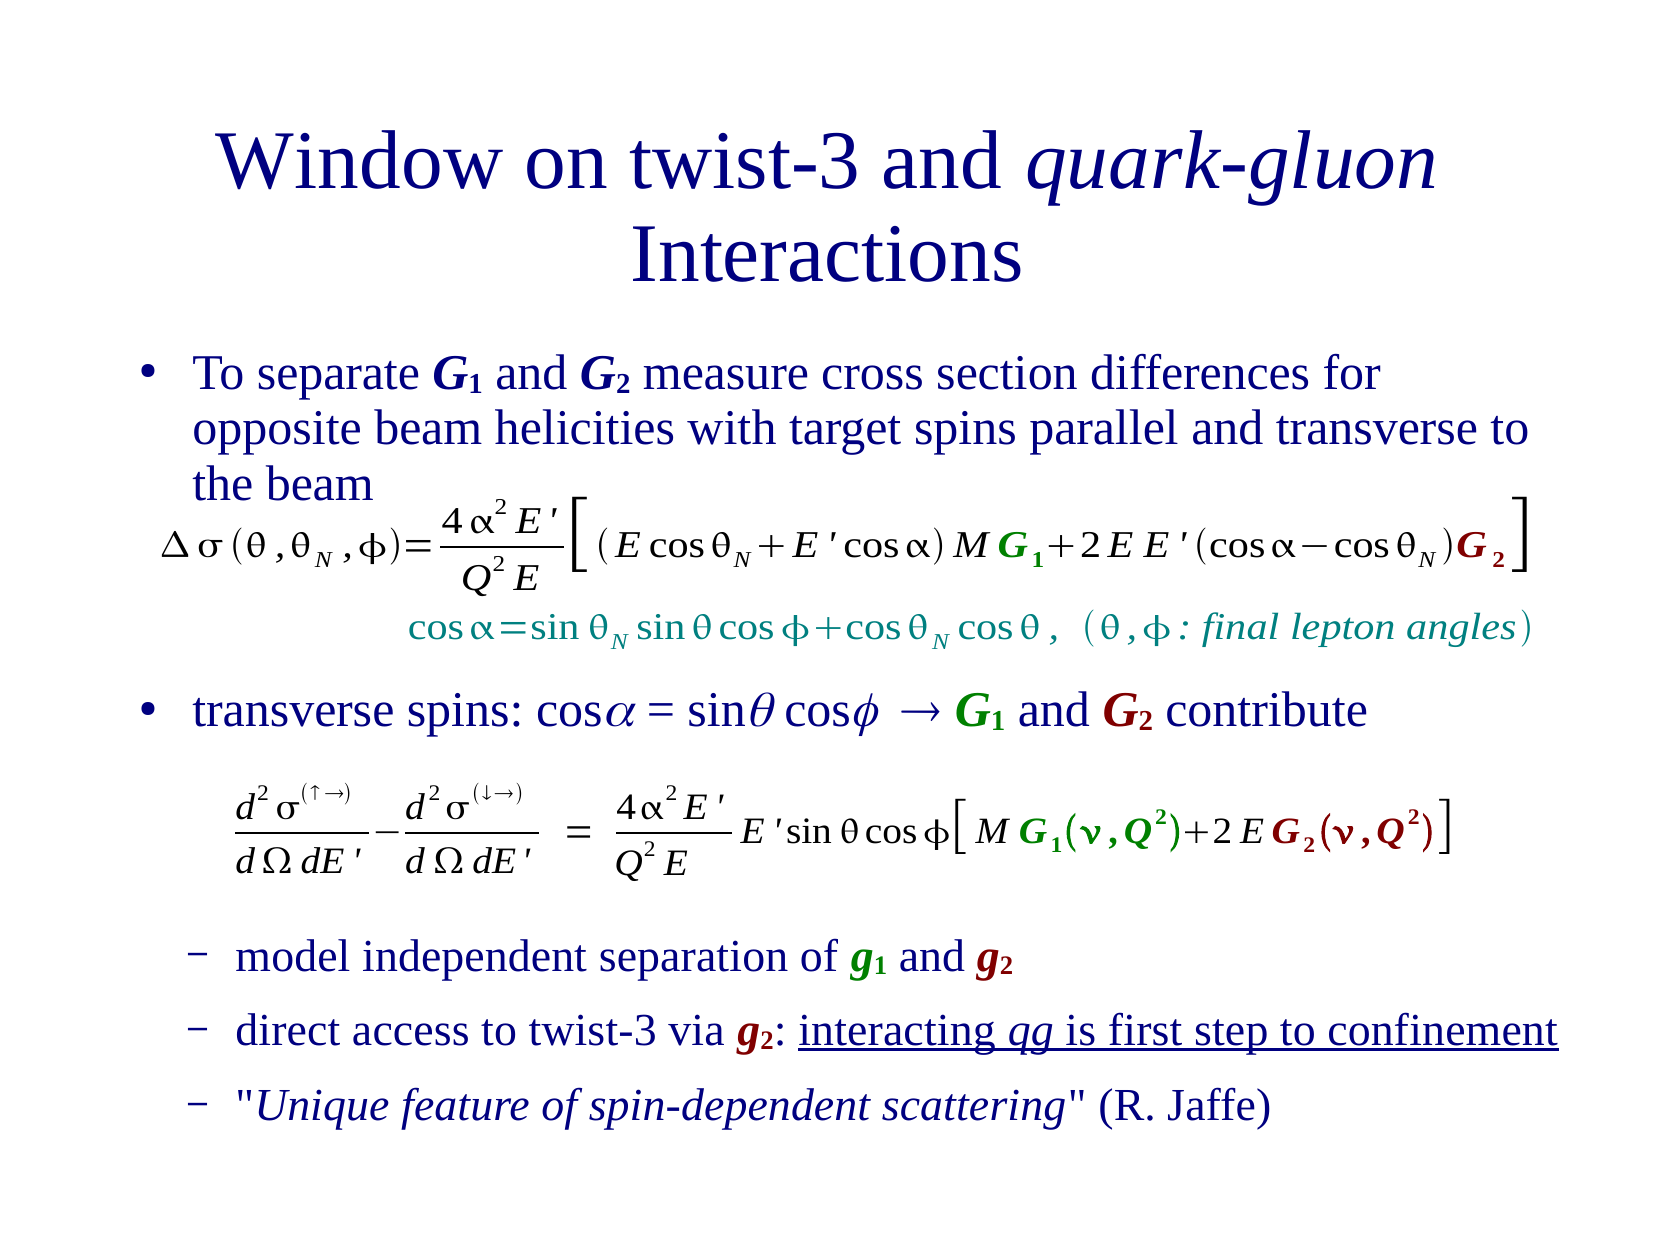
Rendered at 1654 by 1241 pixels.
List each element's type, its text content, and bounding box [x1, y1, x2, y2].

title Window on twist-3 and quark-gluon Interactions [121, 102, 1534, 311]
chart [223, 780, 1463, 886]
chart [150, 487, 1544, 657]
list transverse spins: cos = sin cos  G1 and G2 contribute [121, 615, 1534, 803]
list To separate G1 and G2 measure cross section differences for opposite beam helicities with target spins parallel and transverse to the beam [121, 344, 1534, 542]
list model independent separation of g1 and g2 direct access to twist-3 via g2: interacting qg is first step to confinement "Unique feature of spin-dependent scattering" (R. Jaffe) [99, 930, 1553, 1171]
